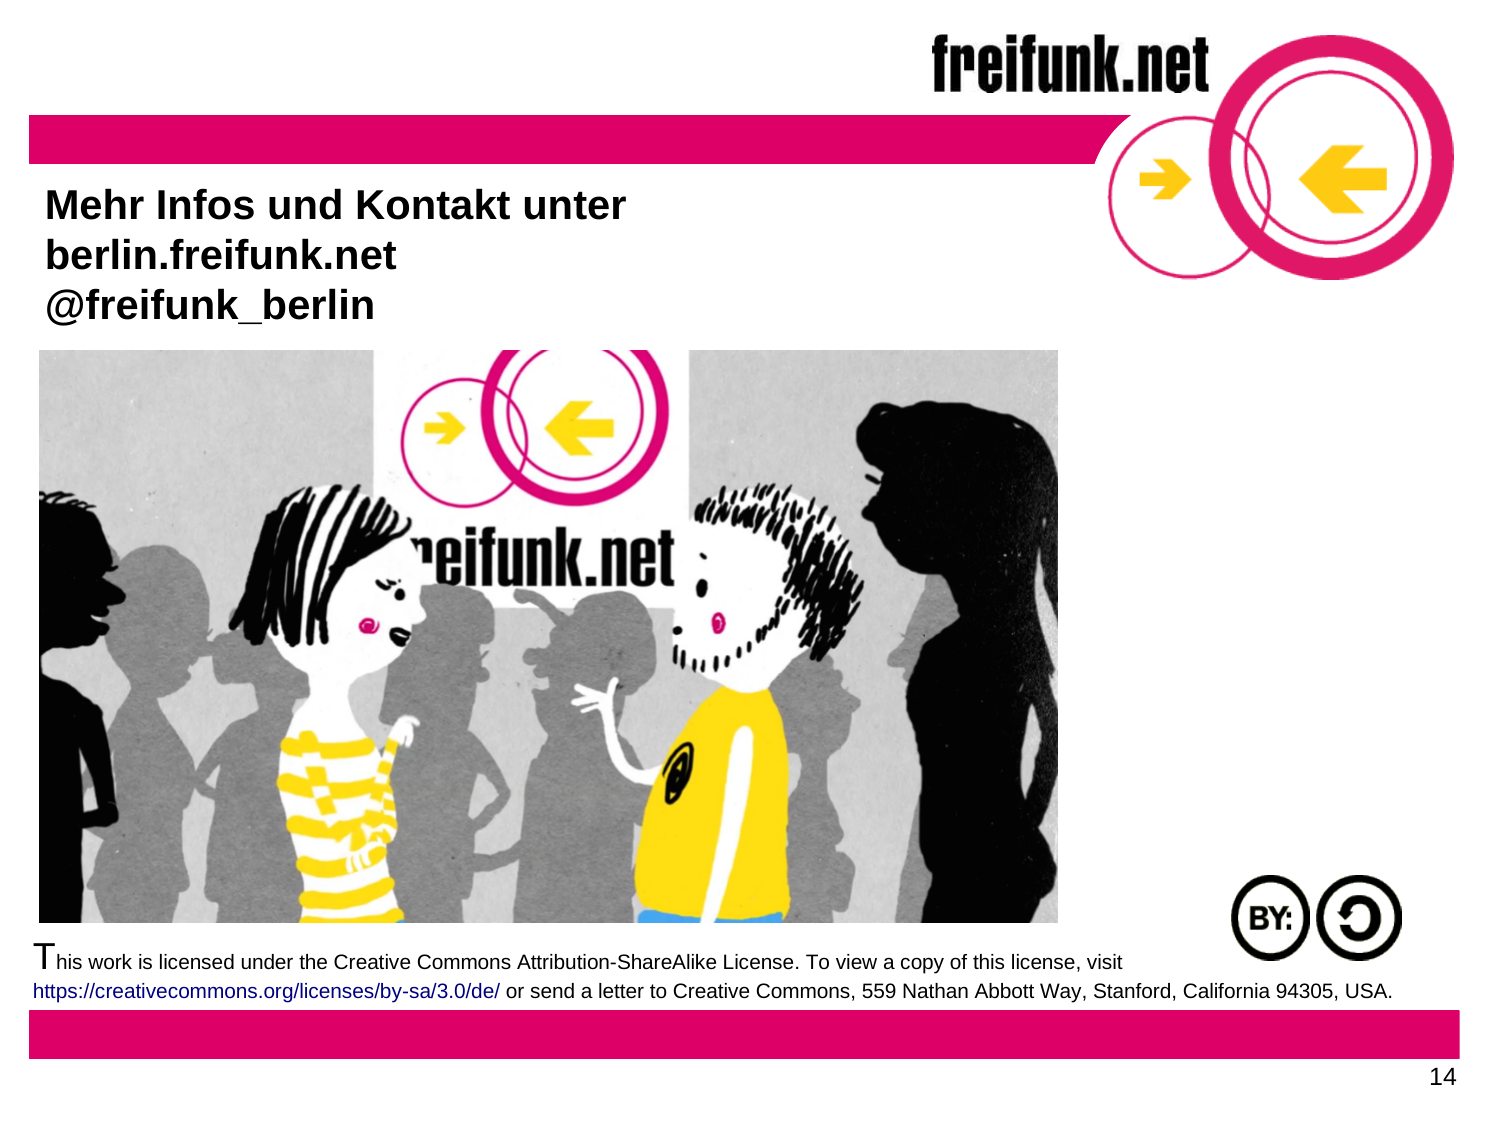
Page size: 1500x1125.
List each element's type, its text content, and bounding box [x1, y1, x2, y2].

picture [1231, 875, 1310, 933]
picture [932, 34, 1454, 280]
text_box This work is licensed under the Creative Commons Attribution-ShareAlike License. To view a copy of this license, visit https://creativecommons.org/licenses/by-sa/3.0/de/ or send a letter to Creative Commons, 559 Nathan Abbott Way, Stanford, California 94305, USA. [33, 933, 1466, 1000]
text_box Mehr Infos und Kontakt unter berlin.freifunk.net @freifunk_berlin [44, 178, 1037, 333]
picture [39, 350, 1058, 923]
picture [1316, 875, 1402, 933]
